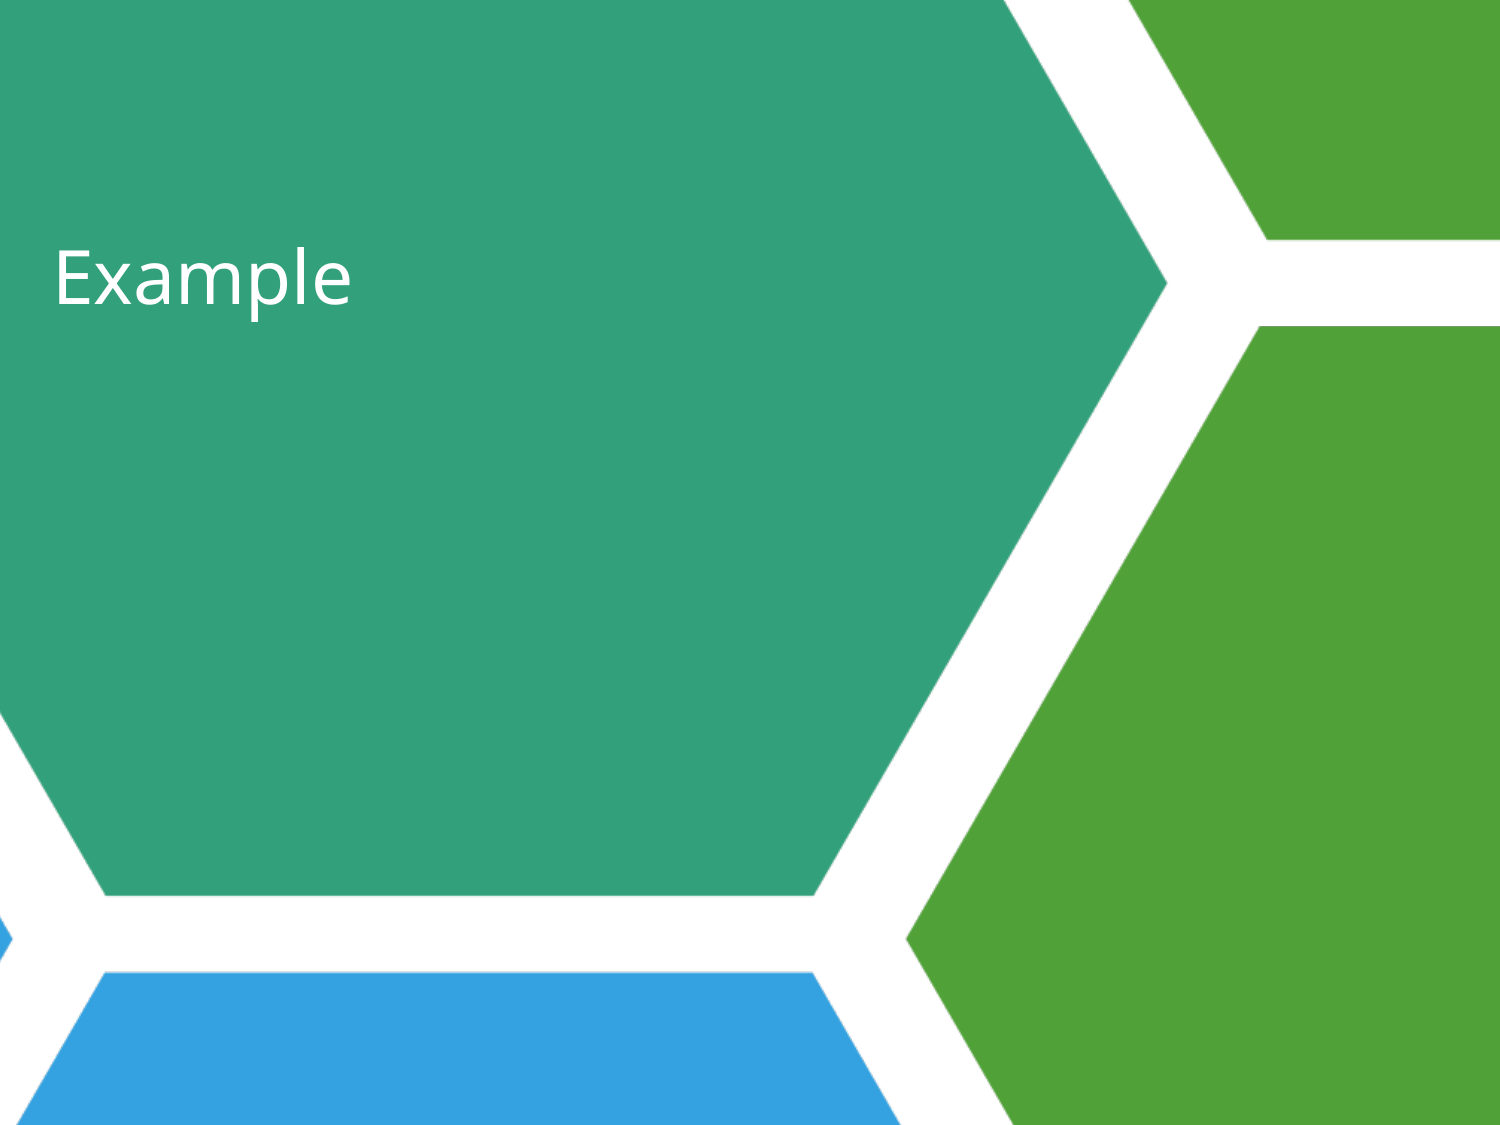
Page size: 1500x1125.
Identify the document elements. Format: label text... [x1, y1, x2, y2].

picture [0, 0, 1500, 1125]
text_box Example [52, 147, 1099, 401]
